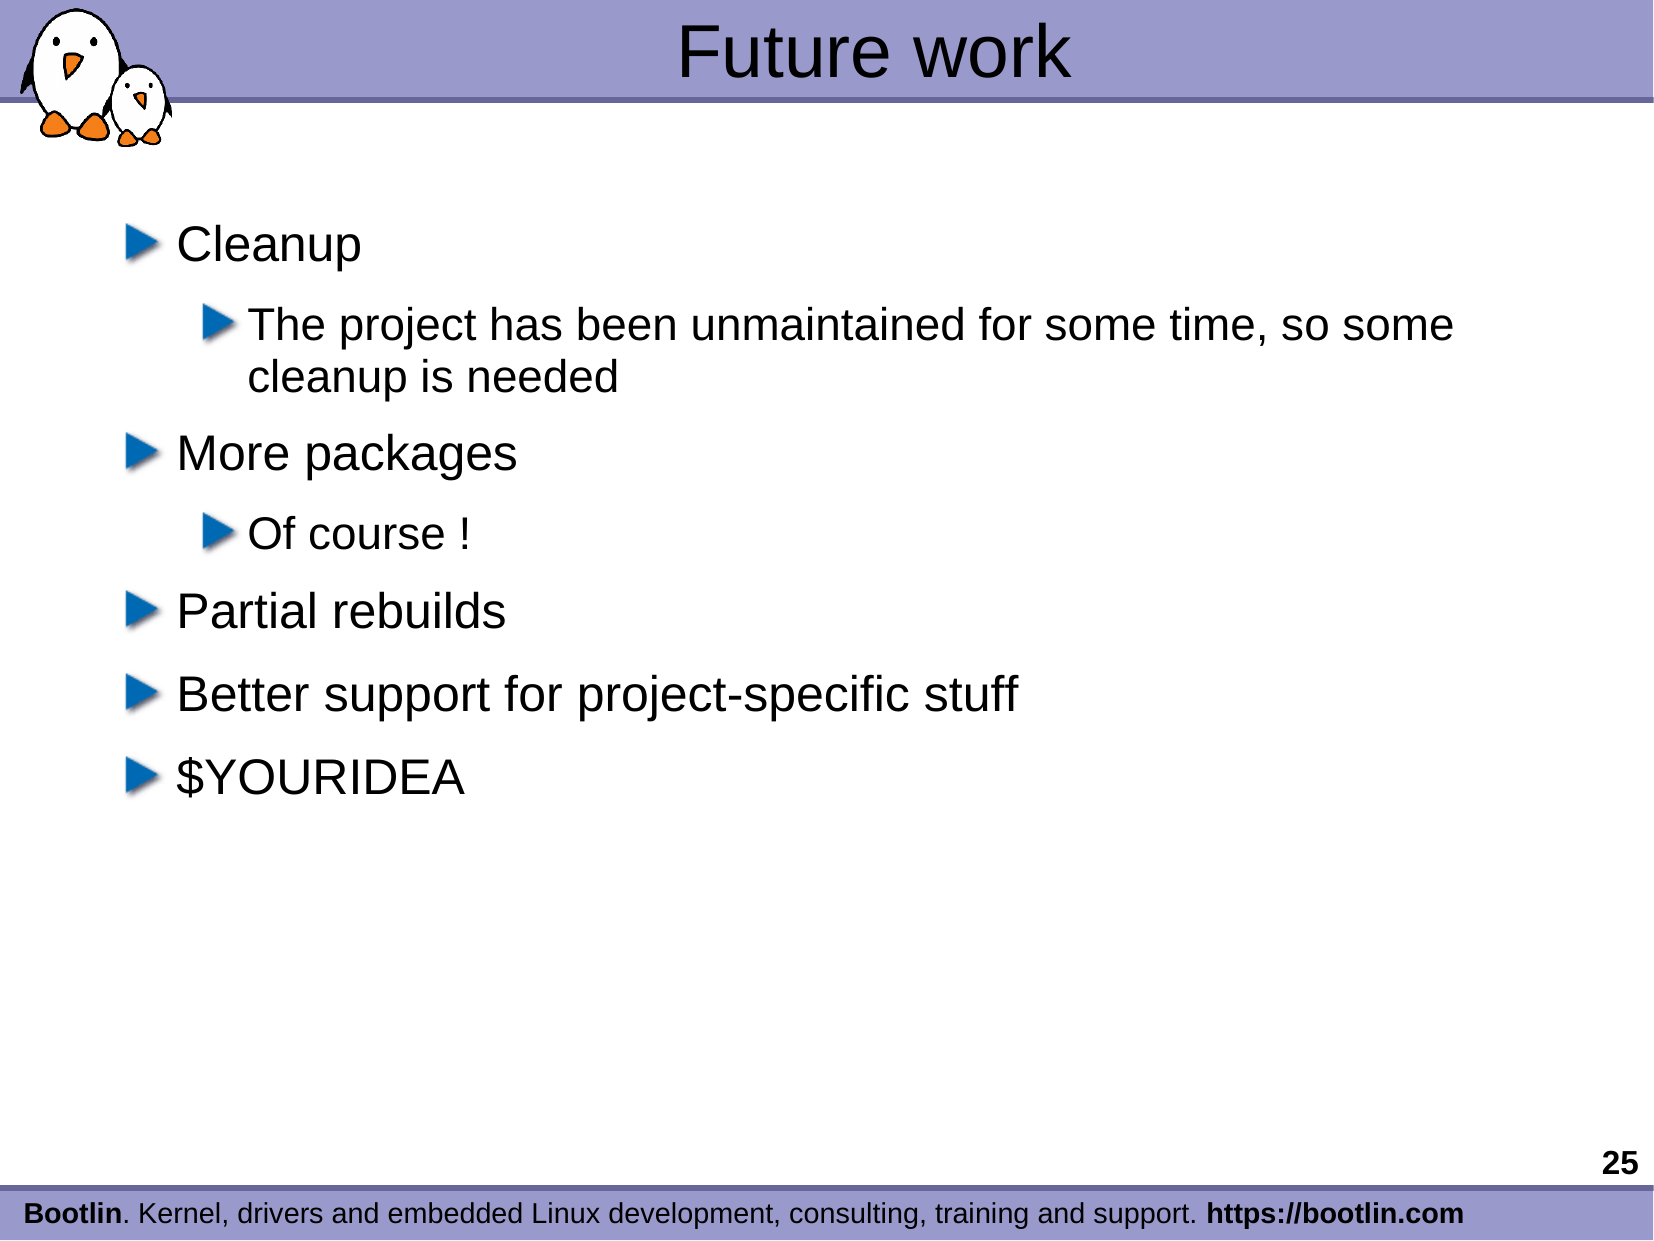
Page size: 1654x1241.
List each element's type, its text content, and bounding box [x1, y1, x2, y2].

picture [20, 8, 172, 147]
title Future work [197, 5, 1551, 97]
list Cleanup The project has been unmaintained for some time, so some cleanup is needed More packages Of course ! Partial rebuilds Better support for project-specific stuff $YOURIDEA [105, 216, 1518, 1066]
